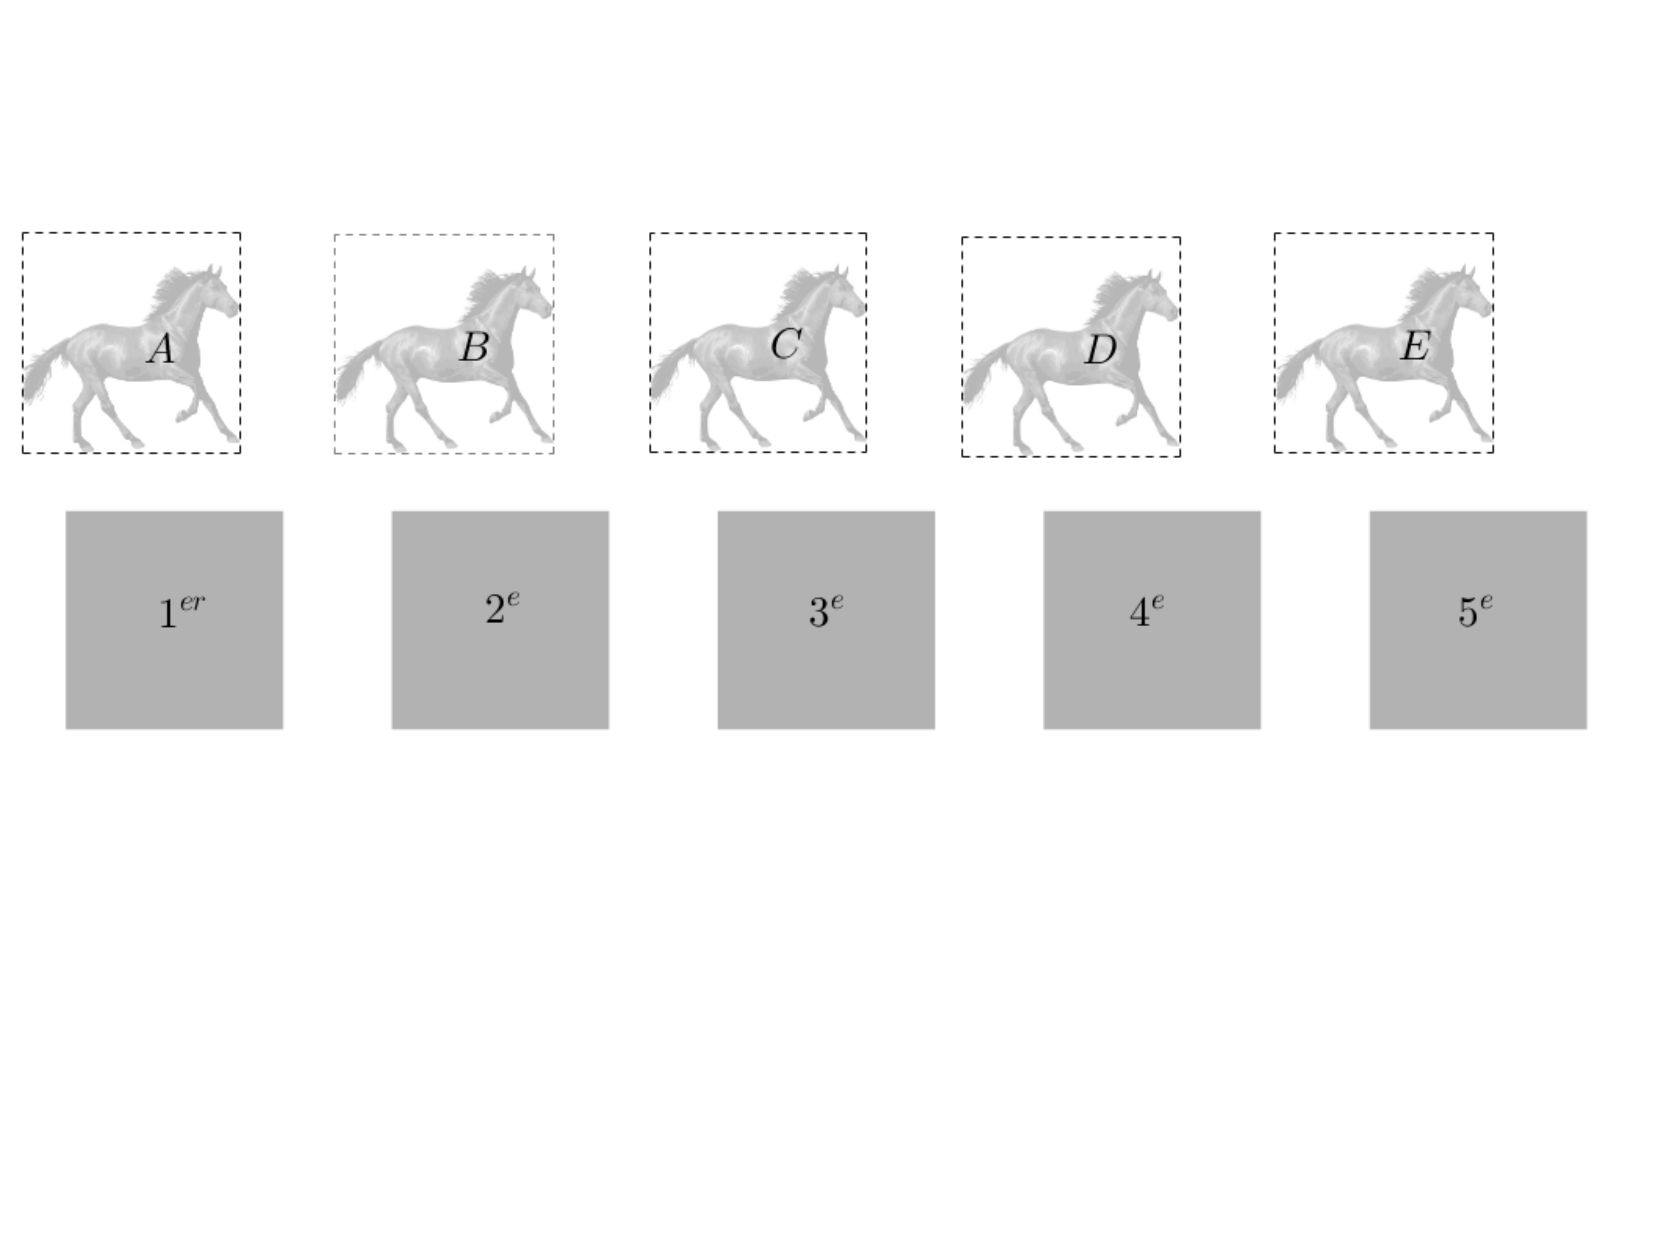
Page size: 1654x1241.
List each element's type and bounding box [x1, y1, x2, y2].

picture [957, 232, 1186, 462]
picture [645, 228, 872, 458]
picture [328, 228, 561, 462]
picture [61, 507, 1591, 734]
picture [1268, 228, 1499, 457]
picture [16, 226, 246, 459]
